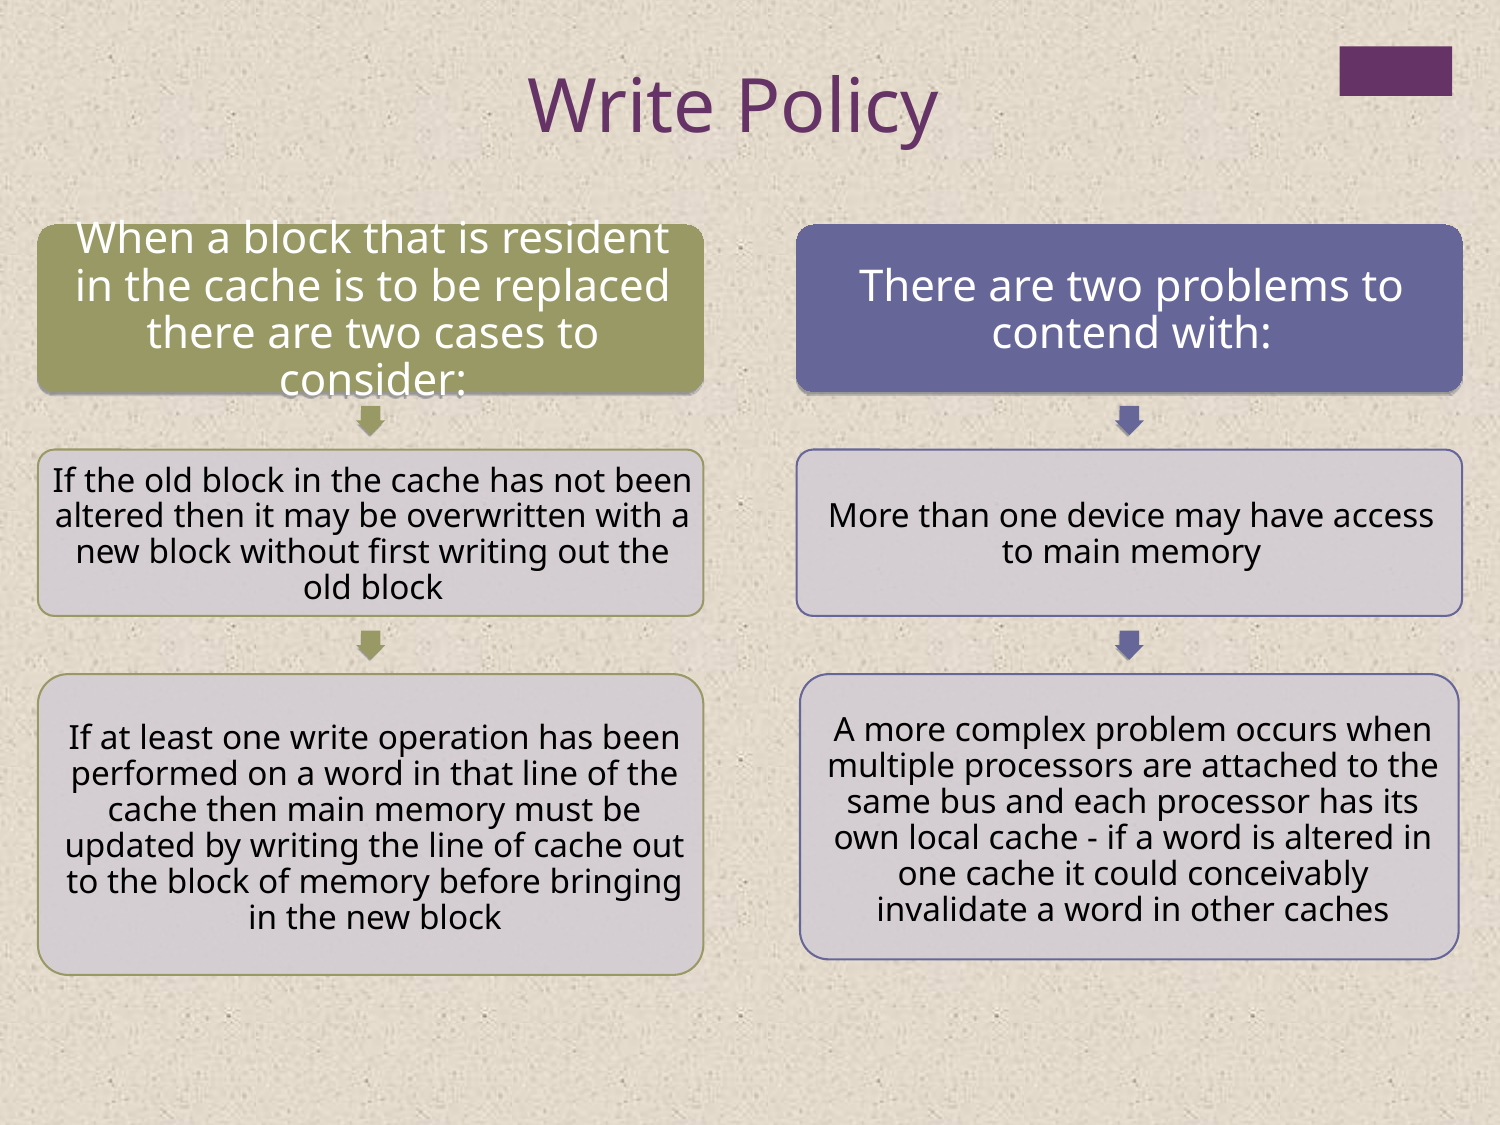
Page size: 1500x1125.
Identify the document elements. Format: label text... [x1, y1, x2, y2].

text_box [1114, 405, 1144, 436]
text_box When a block that is resident in the cache is to be replaced there are two cases to consider: [37, 224, 704, 392]
text_box A more complex problem occurs when multiple processors are attached to the same bus and each processor has its own local cache - if a word is altered in one cache it could conceivably invalidate a word in other caches [800, 674, 1459, 960]
text_box [356, 630, 386, 660]
text_box If the old block in the cache has not been altered then it may be overwritten with a new block without first writing out the old block [37, 449, 704, 616]
picture [0, 0, 1500, 1125]
text_box More than one device may have access to main memory [796, 449, 1463, 616]
text_box [1114, 630, 1144, 660]
text_box [356, 405, 386, 436]
text_box There are two problems to contend with: [796, 224, 1463, 392]
text_box If at least one write operation has been performed on a word in that line of the cache then main memory must be updated by writing the line of cache out to the block of memory before bringing in the new block [37, 674, 704, 975]
title Write Policy [512, 50, 1002, 234]
